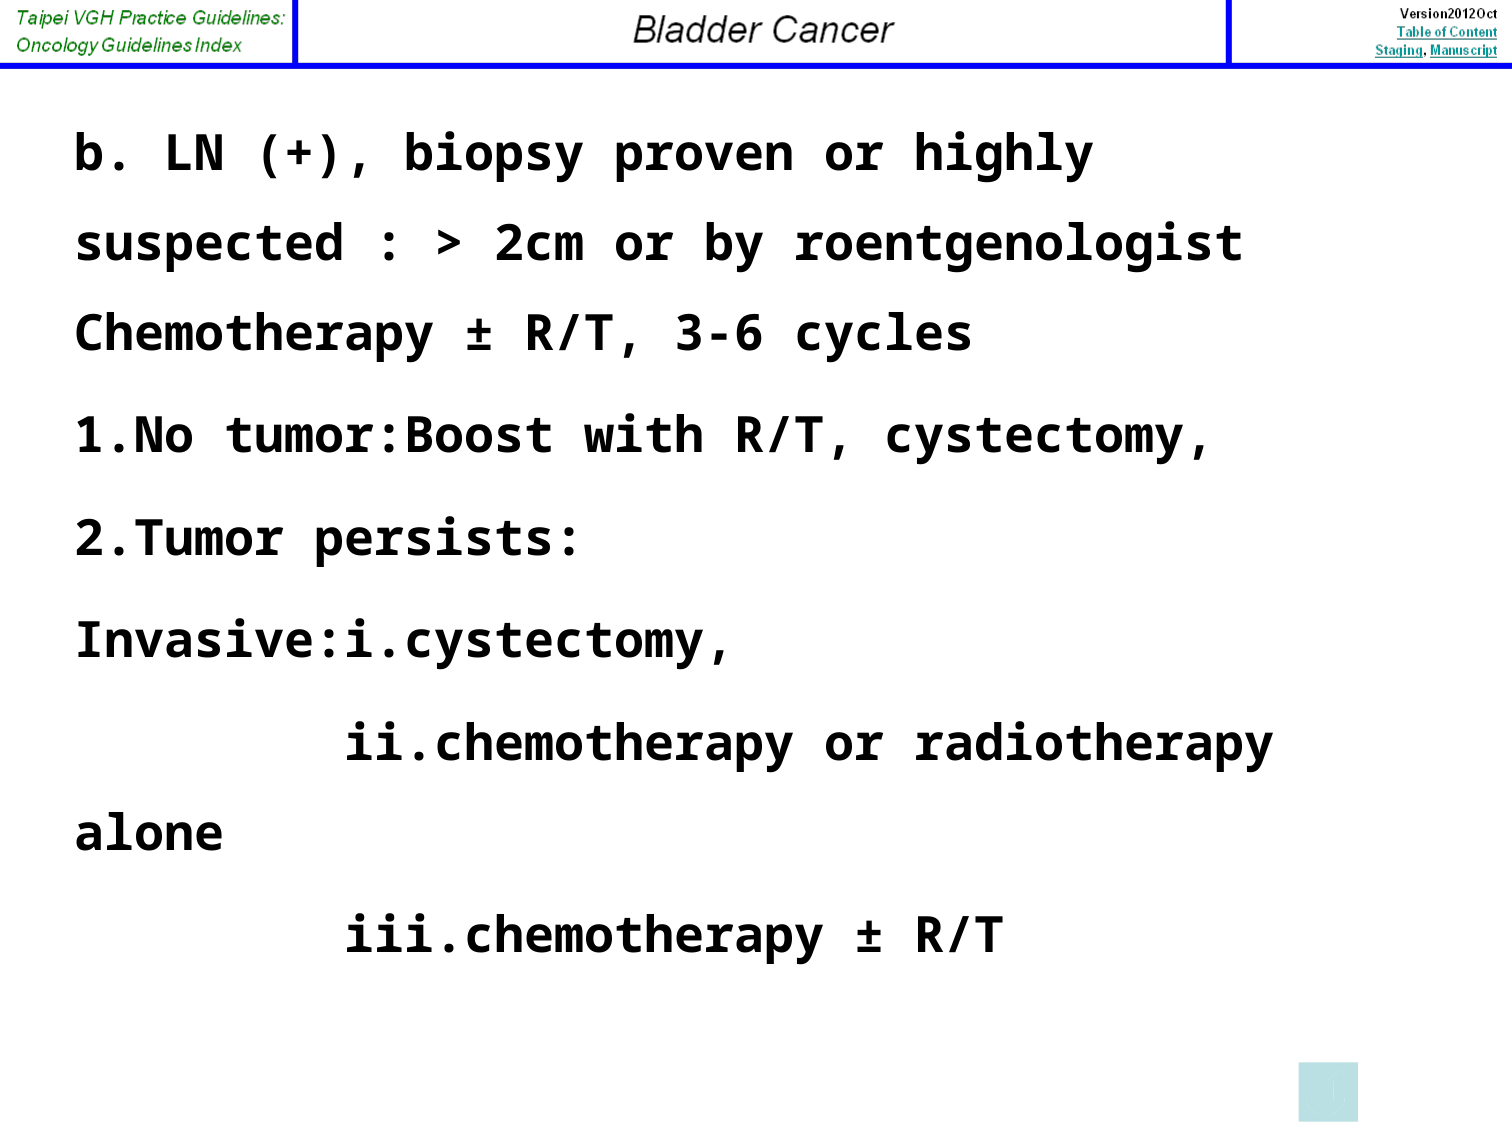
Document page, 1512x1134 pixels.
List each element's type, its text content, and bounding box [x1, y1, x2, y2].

subtitle b. LN (+), biopsy proven or highly suspected : > 2cm or by roentgenologist Chemotherapy ± R/T, 3-6 cycles No tumor:Boost with R/T, cystectomy, 2.Tumor persists: Invasive:i.cystectomy, ii.chemotherapy or radiotherapy alone iii.chemotherapy ± R/T [59, 82, 1465, 1040]
